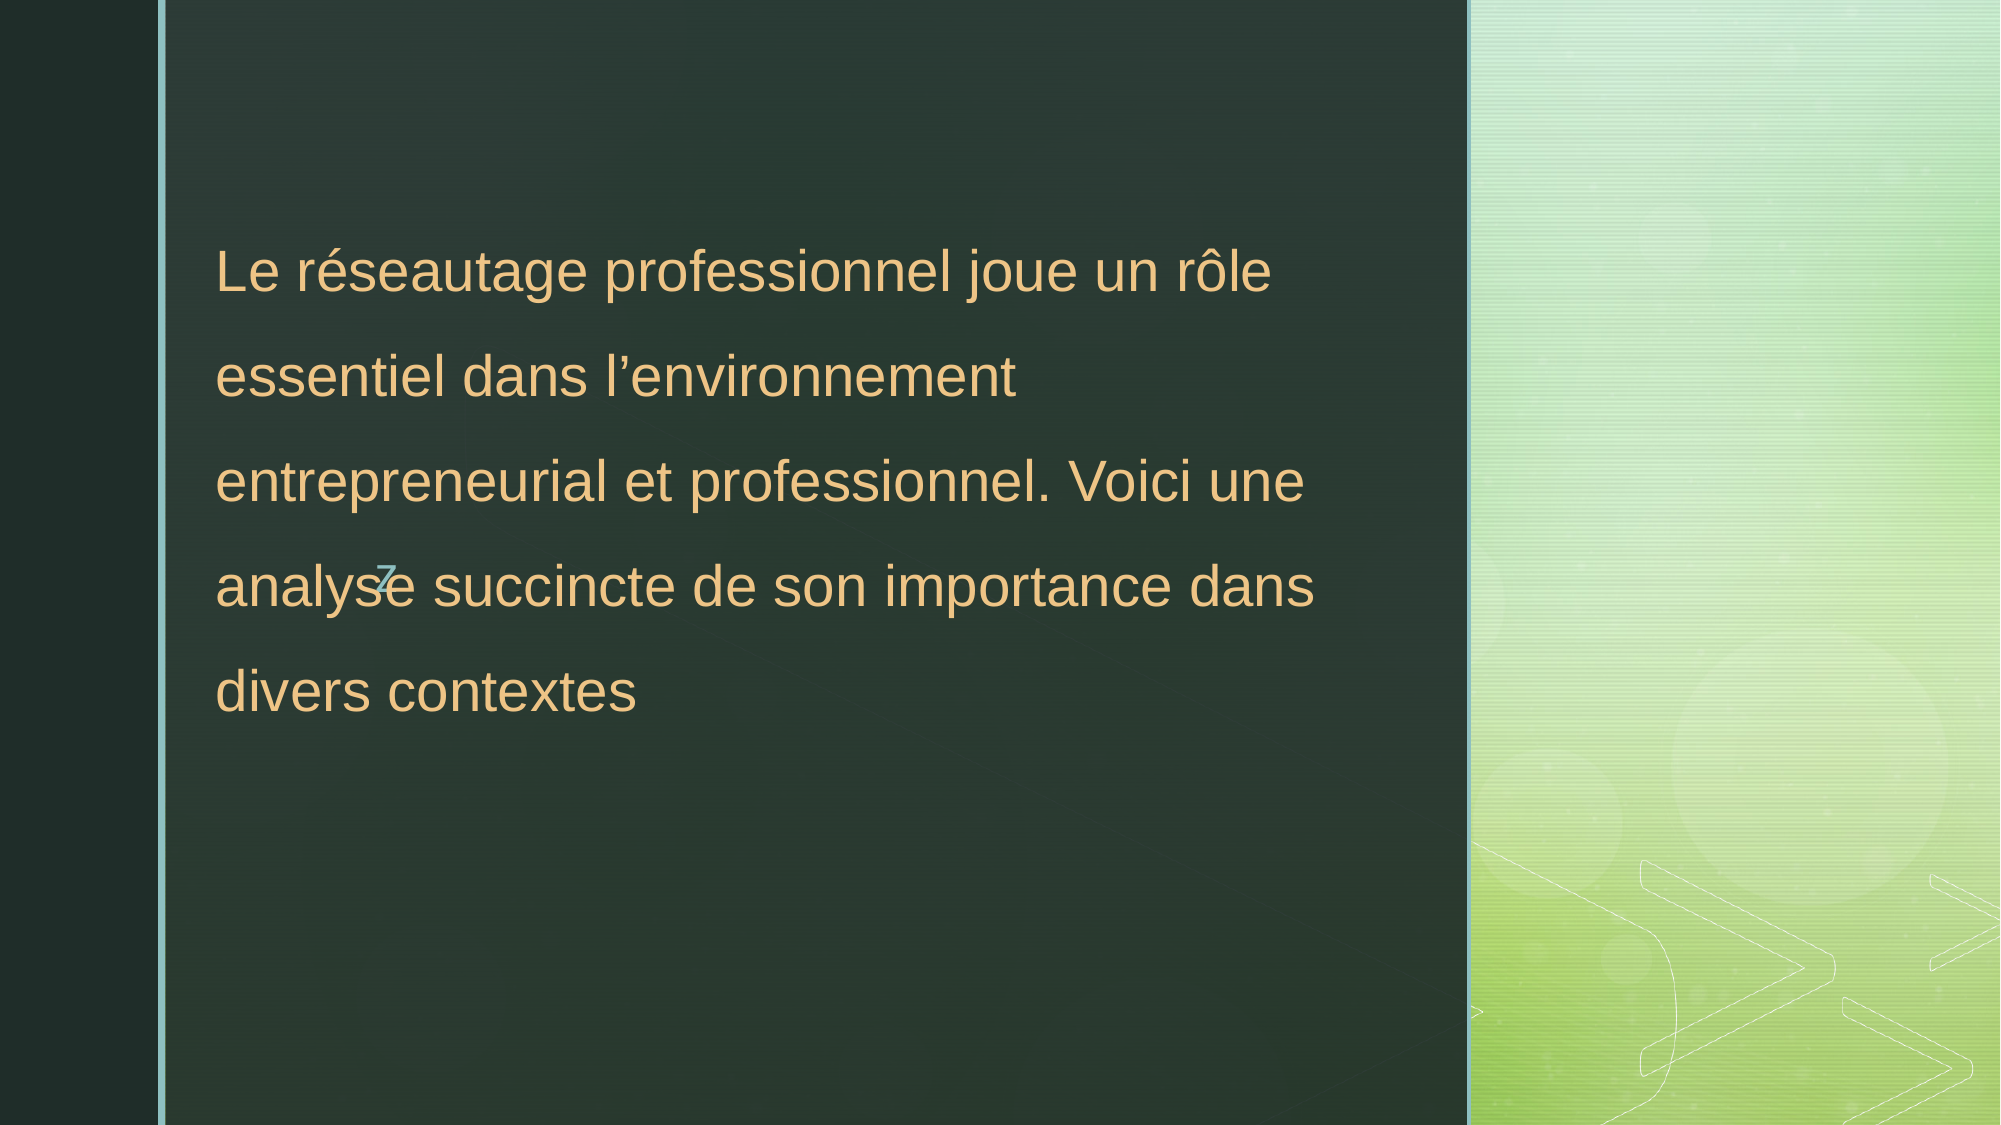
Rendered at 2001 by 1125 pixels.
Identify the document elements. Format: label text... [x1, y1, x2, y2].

title Le réseautage professionnel joue un rôle essentiel dans l’environnement entrepreneurial et professionnel. Voici une analyse succincte de son importance dans divers contextes [200, 190, 1435, 867]
